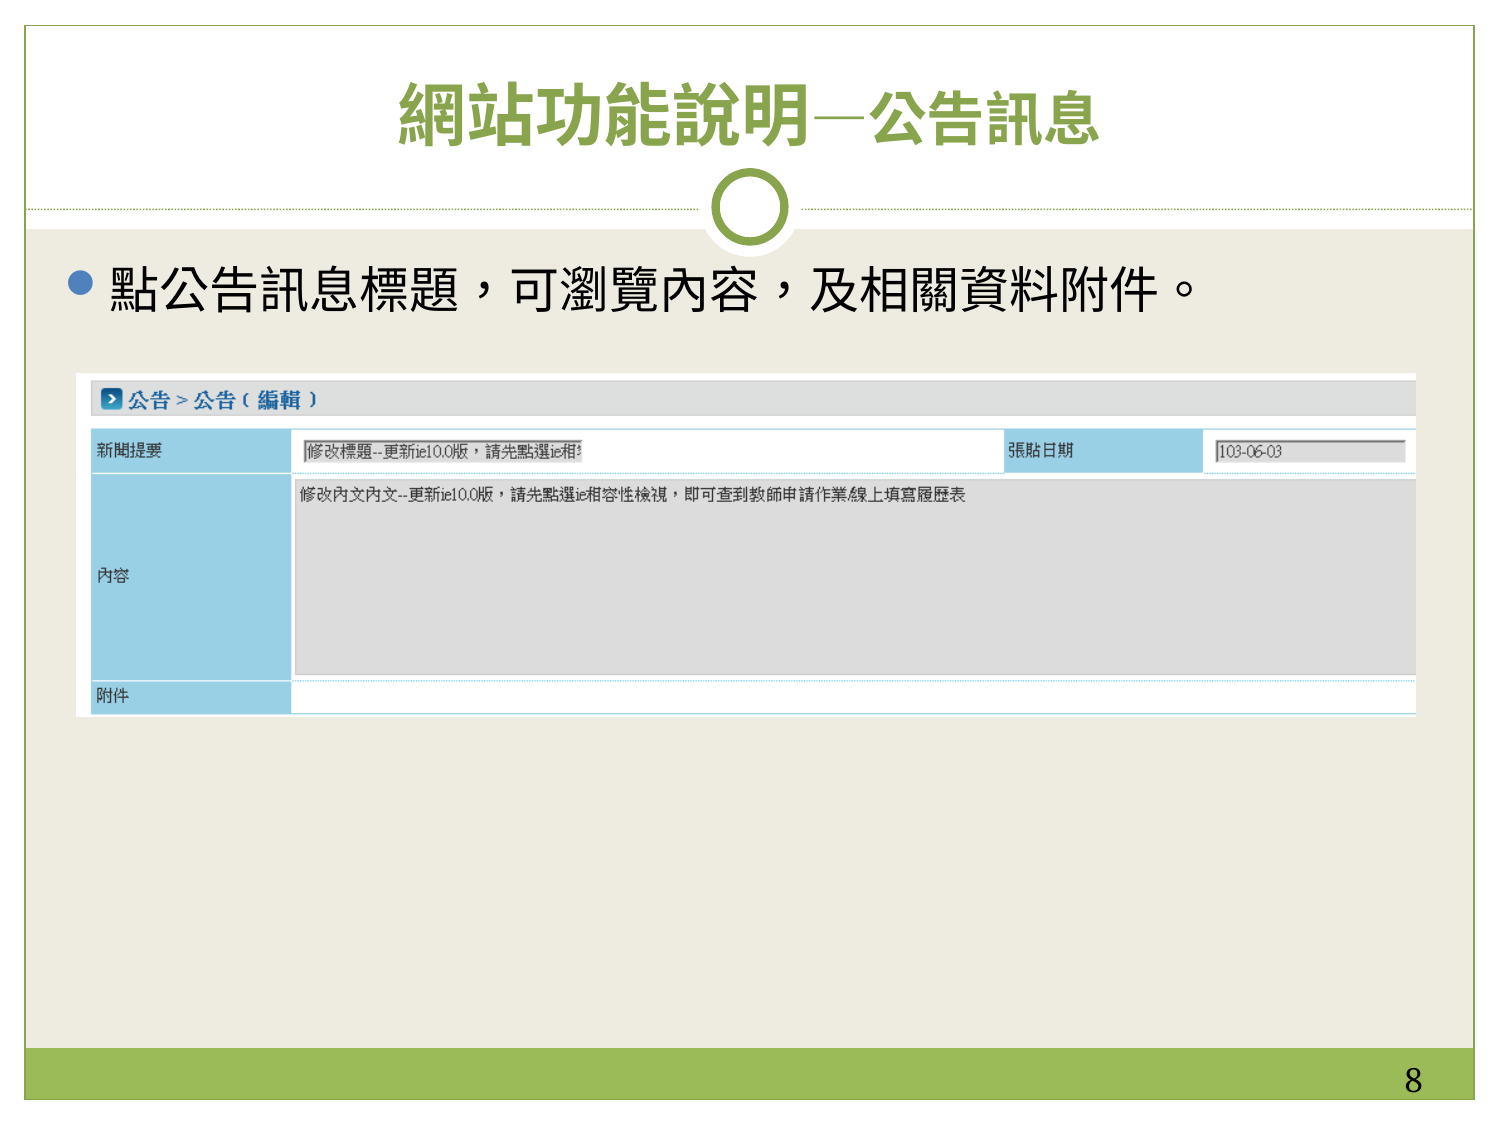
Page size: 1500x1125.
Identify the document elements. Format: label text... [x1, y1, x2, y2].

picture [76, 373, 1416, 717]
title 網站功能說明—公告訊息 [49, 37, 1450, 162]
list 點公告訊息標題，可瀏覽內容，及相關資料附件。 [49, 250, 1445, 1001]
text_box [1376, 1045, 1452, 1118]
